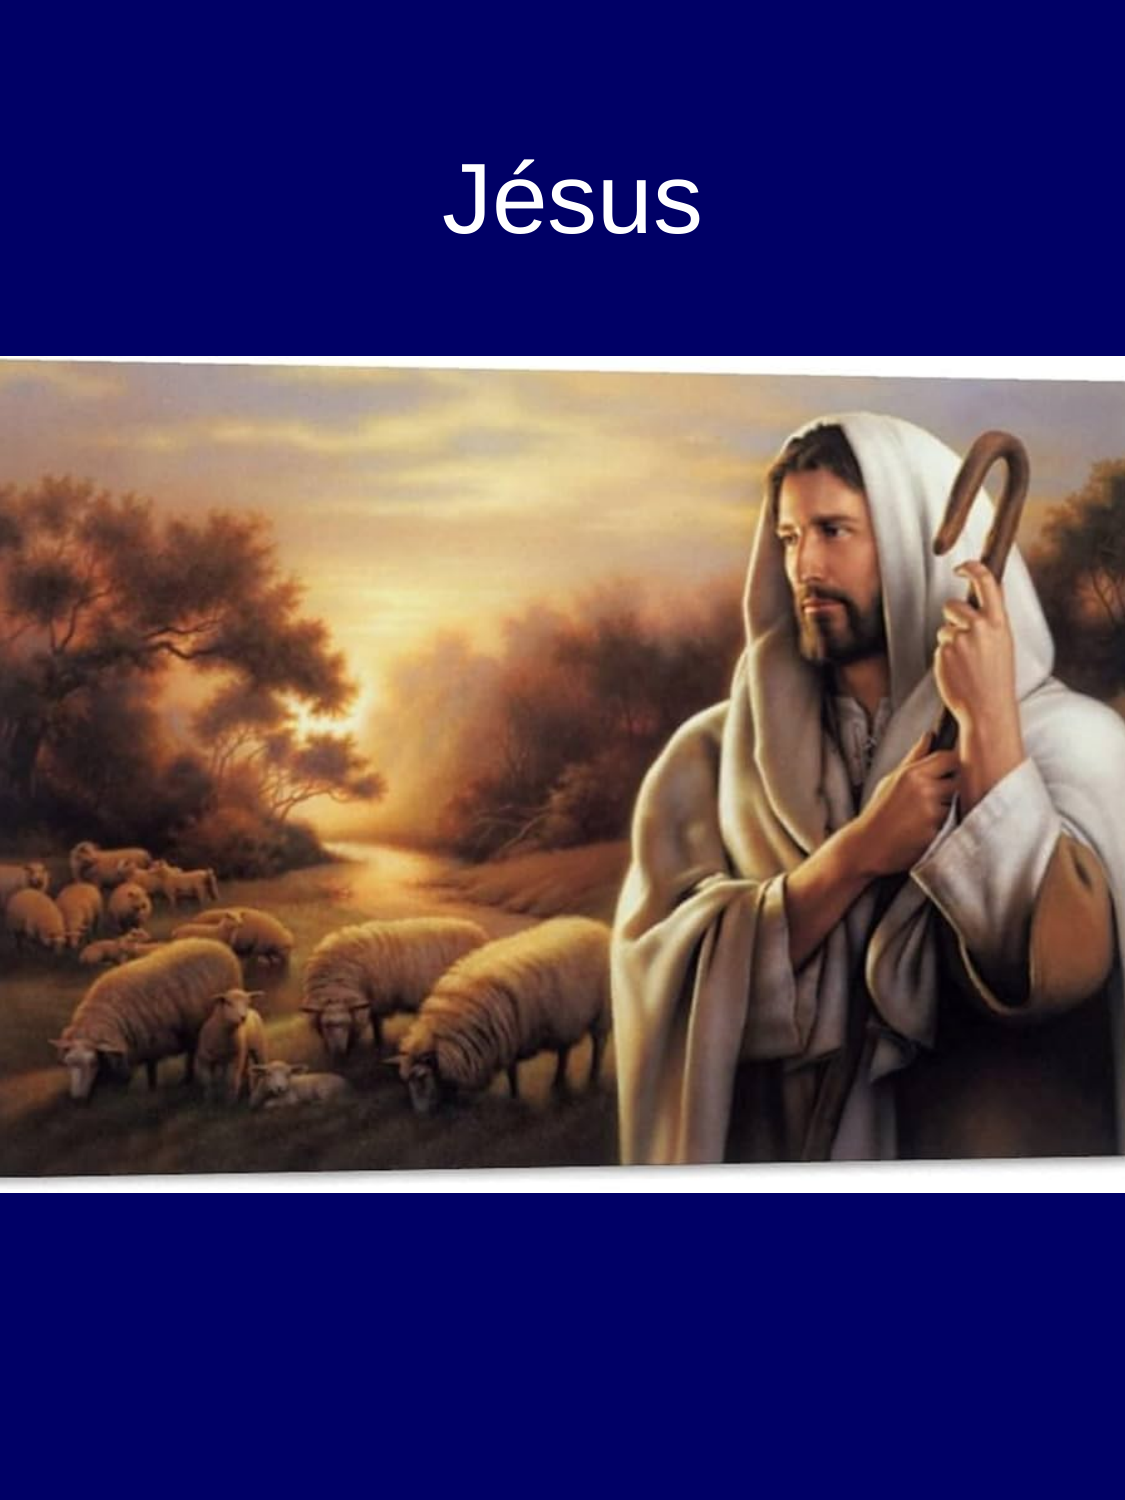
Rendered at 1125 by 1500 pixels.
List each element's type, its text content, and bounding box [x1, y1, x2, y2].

picture [0, 356, 1125, 1193]
text_box Jésus [165, 135, 981, 356]
